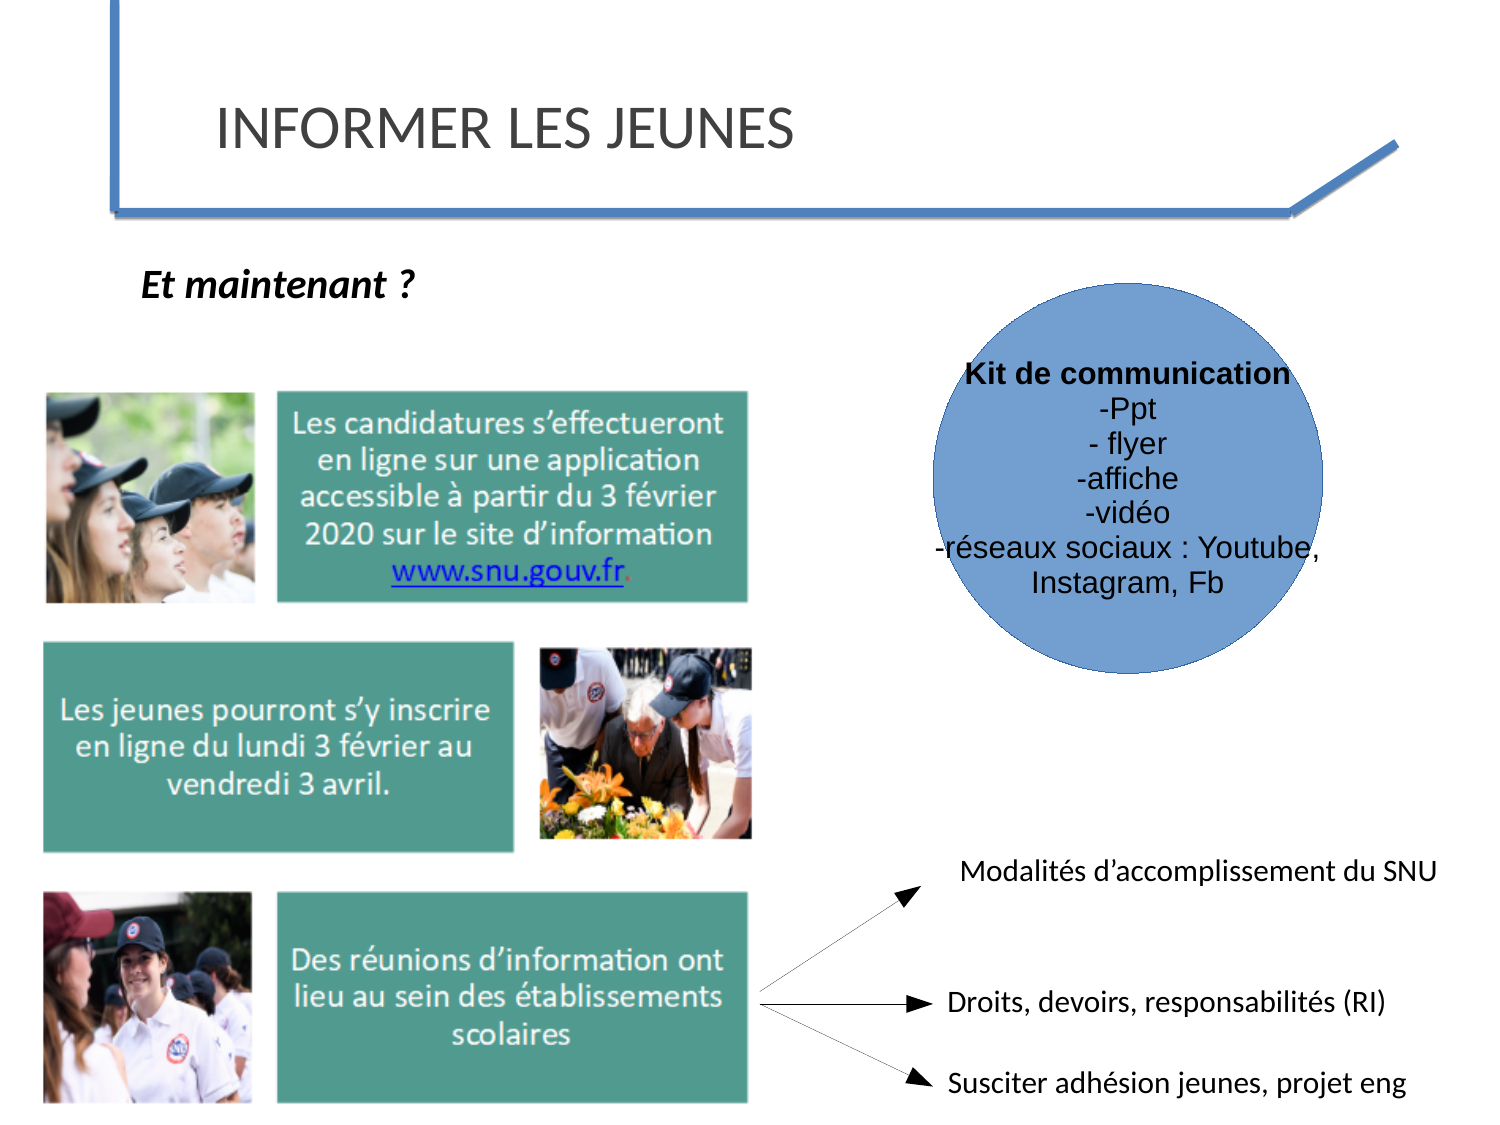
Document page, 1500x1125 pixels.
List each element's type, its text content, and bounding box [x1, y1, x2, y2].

text_box Droits, devoirs, responsabilités (RI) [932, 981, 1441, 1028]
text_box Modalités d’accomplissement du SNU [944, 850, 1489, 928]
picture [23, 377, 863, 1110]
text_box Et maintenant ? [126, 259, 532, 377]
text_box Kit de communication -Ppt - flyer -affiche -vidéo -réseaux sociaux : Youtube, Instagram, Fb [933, 283, 1323, 674]
picture [765, 1005, 863, 1052]
text_box informer les jeunes [200, 94, 812, 173]
text_box Susciter adhésion jeunes, projet eng [933, 1062, 1442, 1110]
